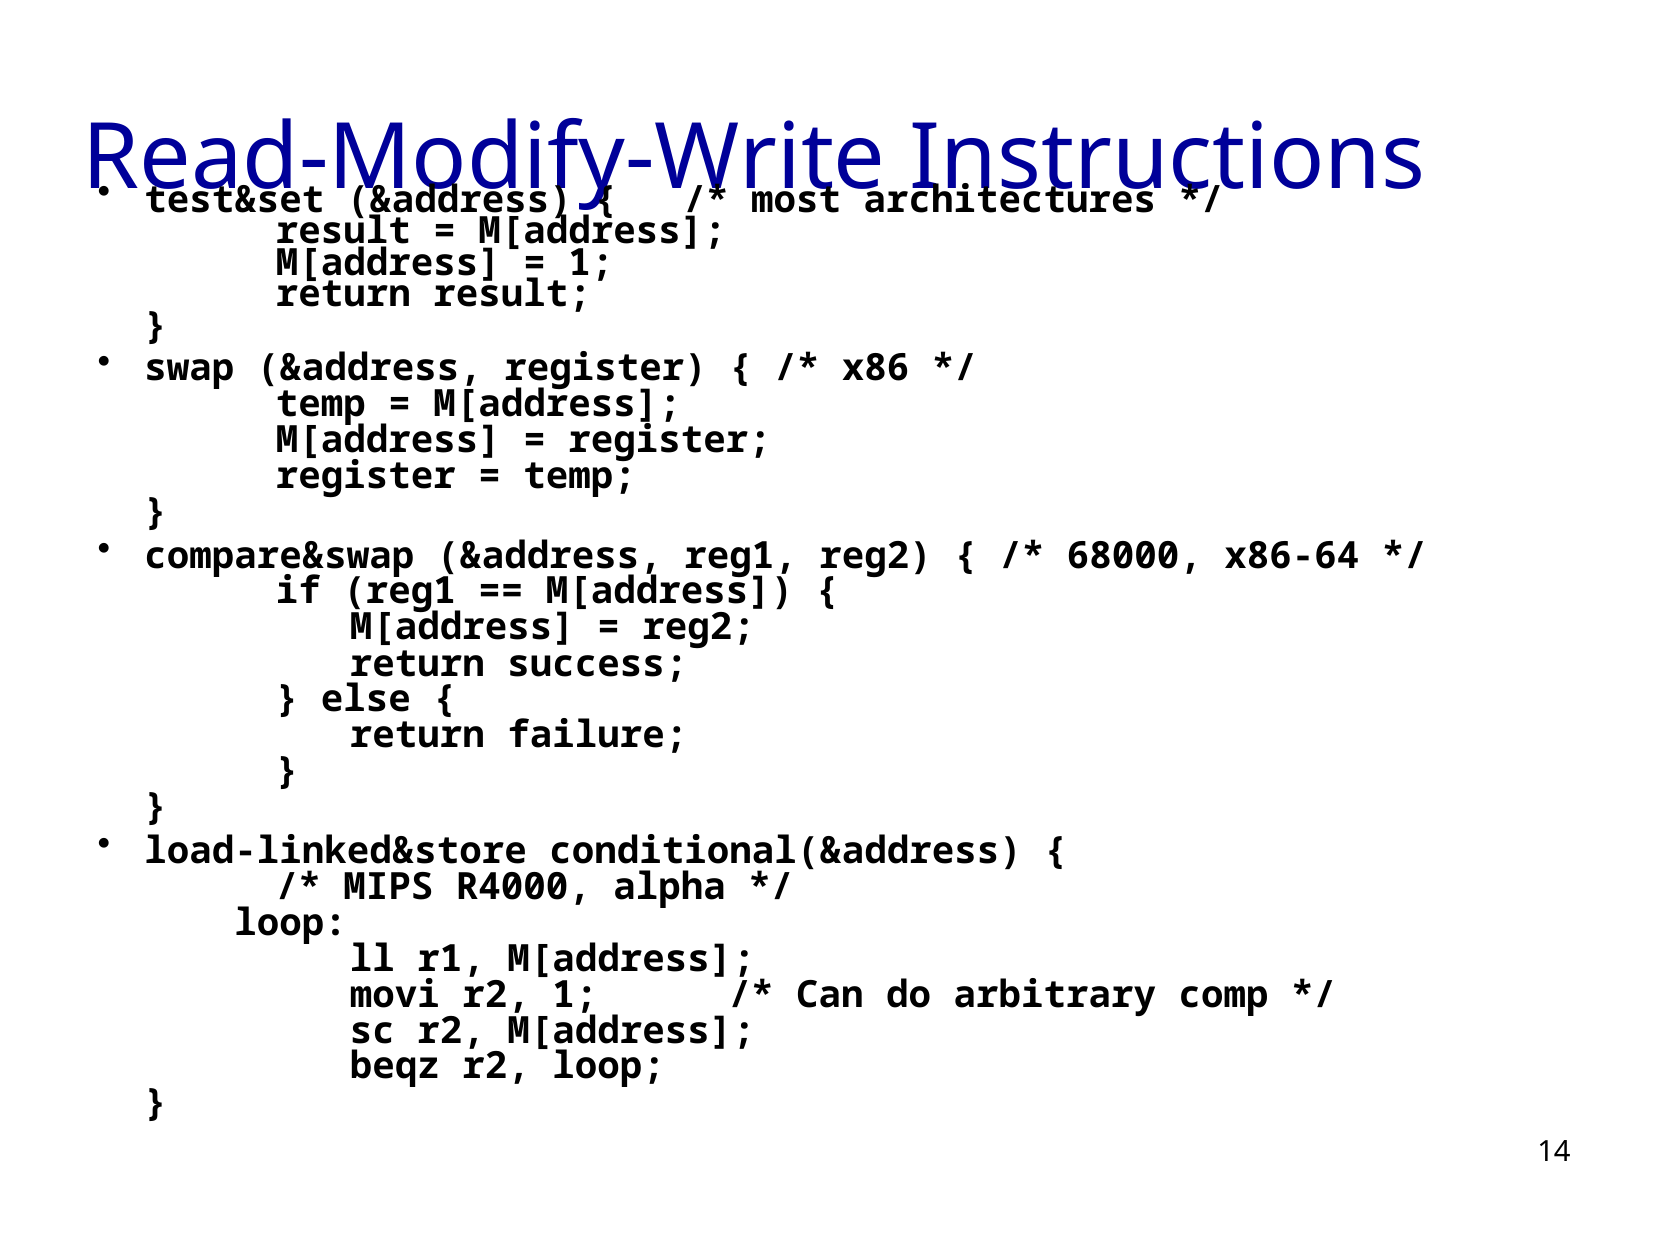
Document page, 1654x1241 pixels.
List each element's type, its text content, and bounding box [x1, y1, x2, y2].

text_box test&set (&address) { /* most architectures */ result = M[address]; M[address] = 1; return result; } swap (&address, register) { /* x86 */ temp = M[address]; M[address] = register; register = temp; } compare&swap (&address, reg1, reg2) { /* 68000, x86-64 */ if (reg1 == M[address]) { M[address] = reg2; return success; } else { return failure; } } load-linked&store conditional(&address) { /* MIPS R4000, alpha */ loop: ll r1, M[address]; movi r2, 1; /* Can do arbitrary comp */ sc r2, M[address]; beqz r2, loop; } [82, 179, 1471, 1186]
title Read-Modify-Write Instructions [82, 49, 1571, 257]
